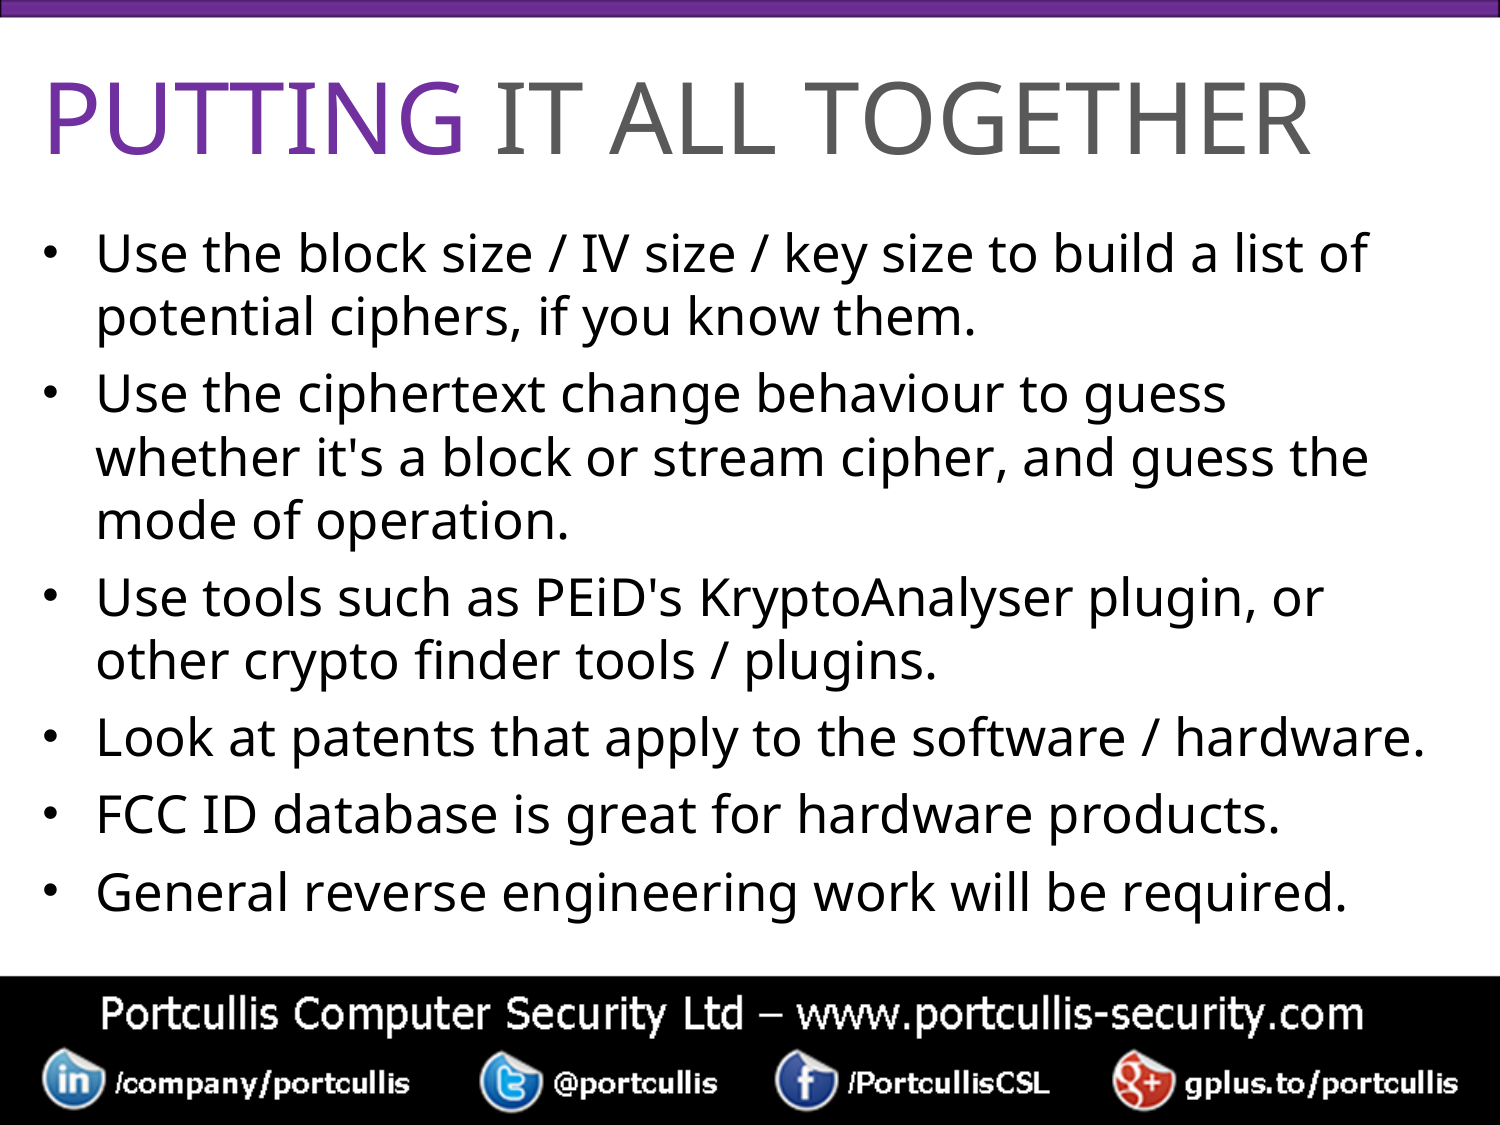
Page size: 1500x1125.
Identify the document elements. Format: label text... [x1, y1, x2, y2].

list Use the block size / IV size / key size to build a list of potential ciphers, if you know them. Use the ciphertext change behaviour to guess whether it's a block or stream cipher, and guess the mode of operation. Use tools such as PEiD's KryptoAnalyser plugin, or other crypto finder tools / plugins. Look at patents that apply to the software / hardware. FCC ID database is great for hardware products. General reverse engineering work will be required. [41, 219, 1428, 965]
title PUTTING IT ALL TOGETHER [41, 42, 1434, 202]
picture [0, 0, 1500, 1125]
